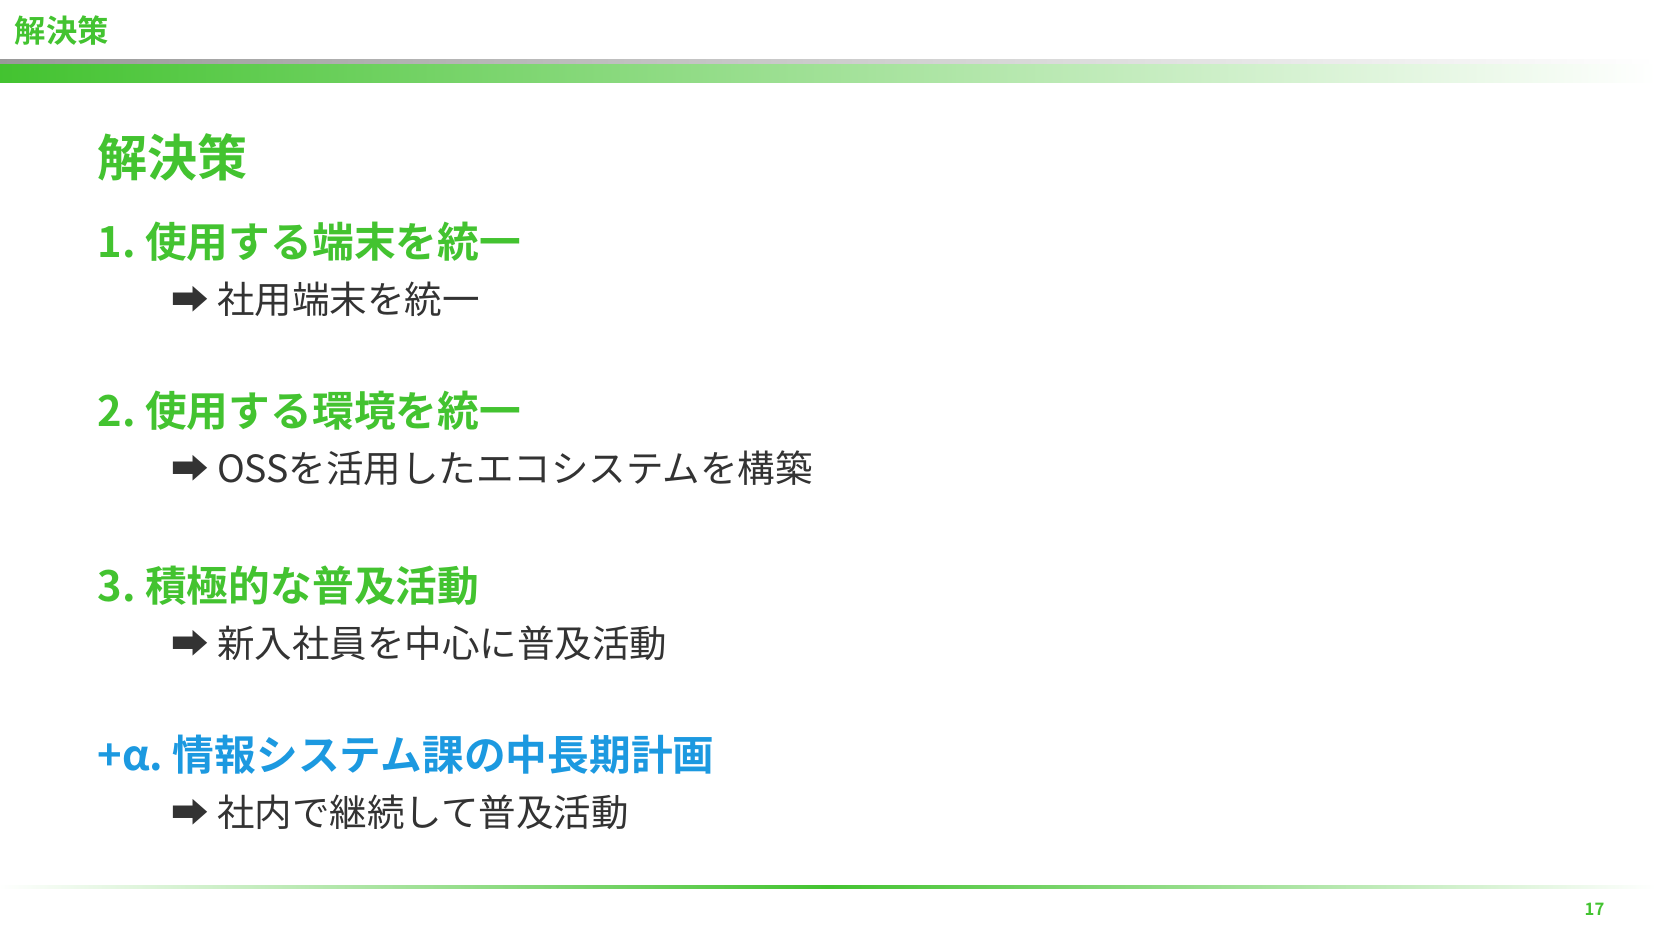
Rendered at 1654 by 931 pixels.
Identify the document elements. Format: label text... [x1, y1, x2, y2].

text_box 解決策 [0, 0, 1376, 59]
text_box 解決策 1. 使用する端末を統一 ➡ 社用端末を統一 2. 使用する環境を統一 ➡ OSSを活用したエコシステムを構築 3. 積極的な普及活動 ➡ 新入社員を中心に普及活動 +α. 情報システム課の中長期計画 ➡ 社内で継続して普及活動 [82, 111, 1459, 845]
text_box <番号> [1535, 888, 1654, 928]
text_box [0, 59, 1654, 83]
text_box [0, 885, 1654, 889]
